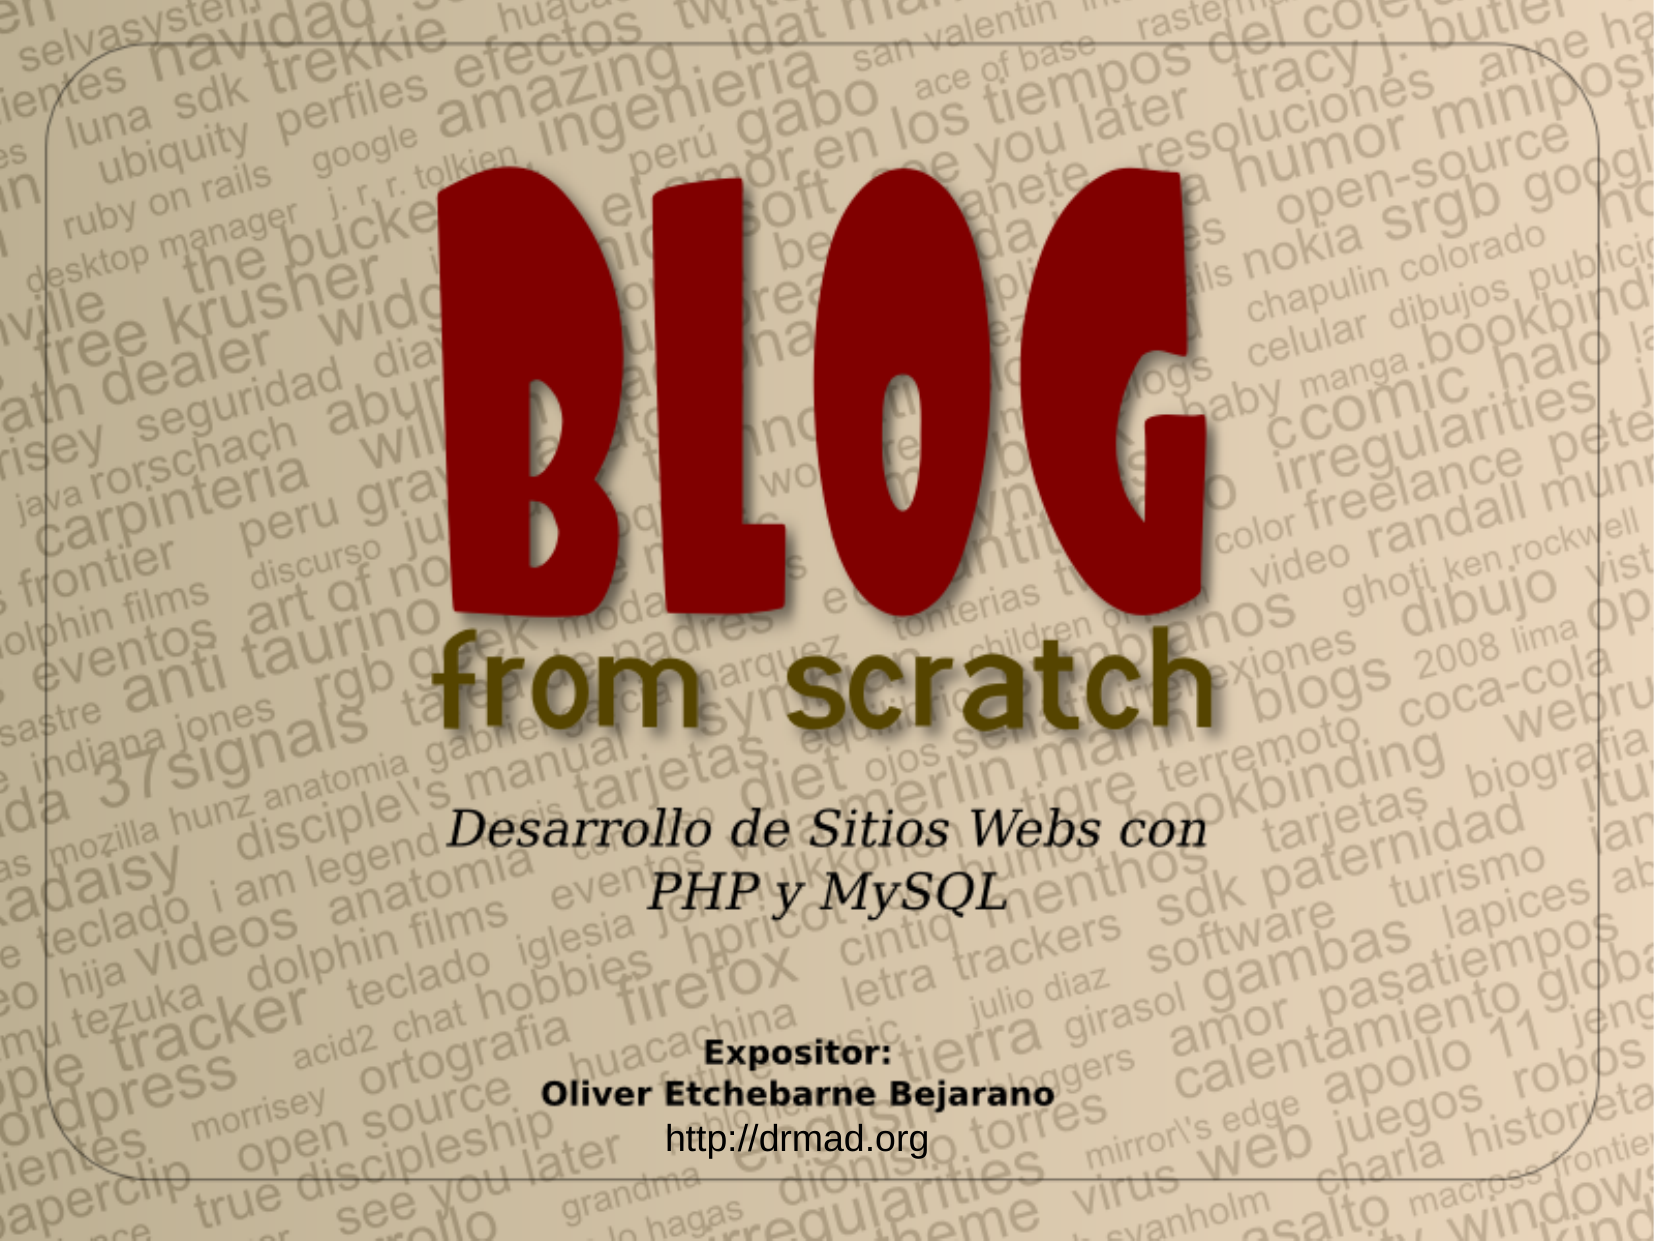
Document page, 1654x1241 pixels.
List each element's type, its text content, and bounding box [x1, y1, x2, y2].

text_box http://drmad.org [650, 1110, 945, 1168]
picture [0, 0, 1654, 1241]
